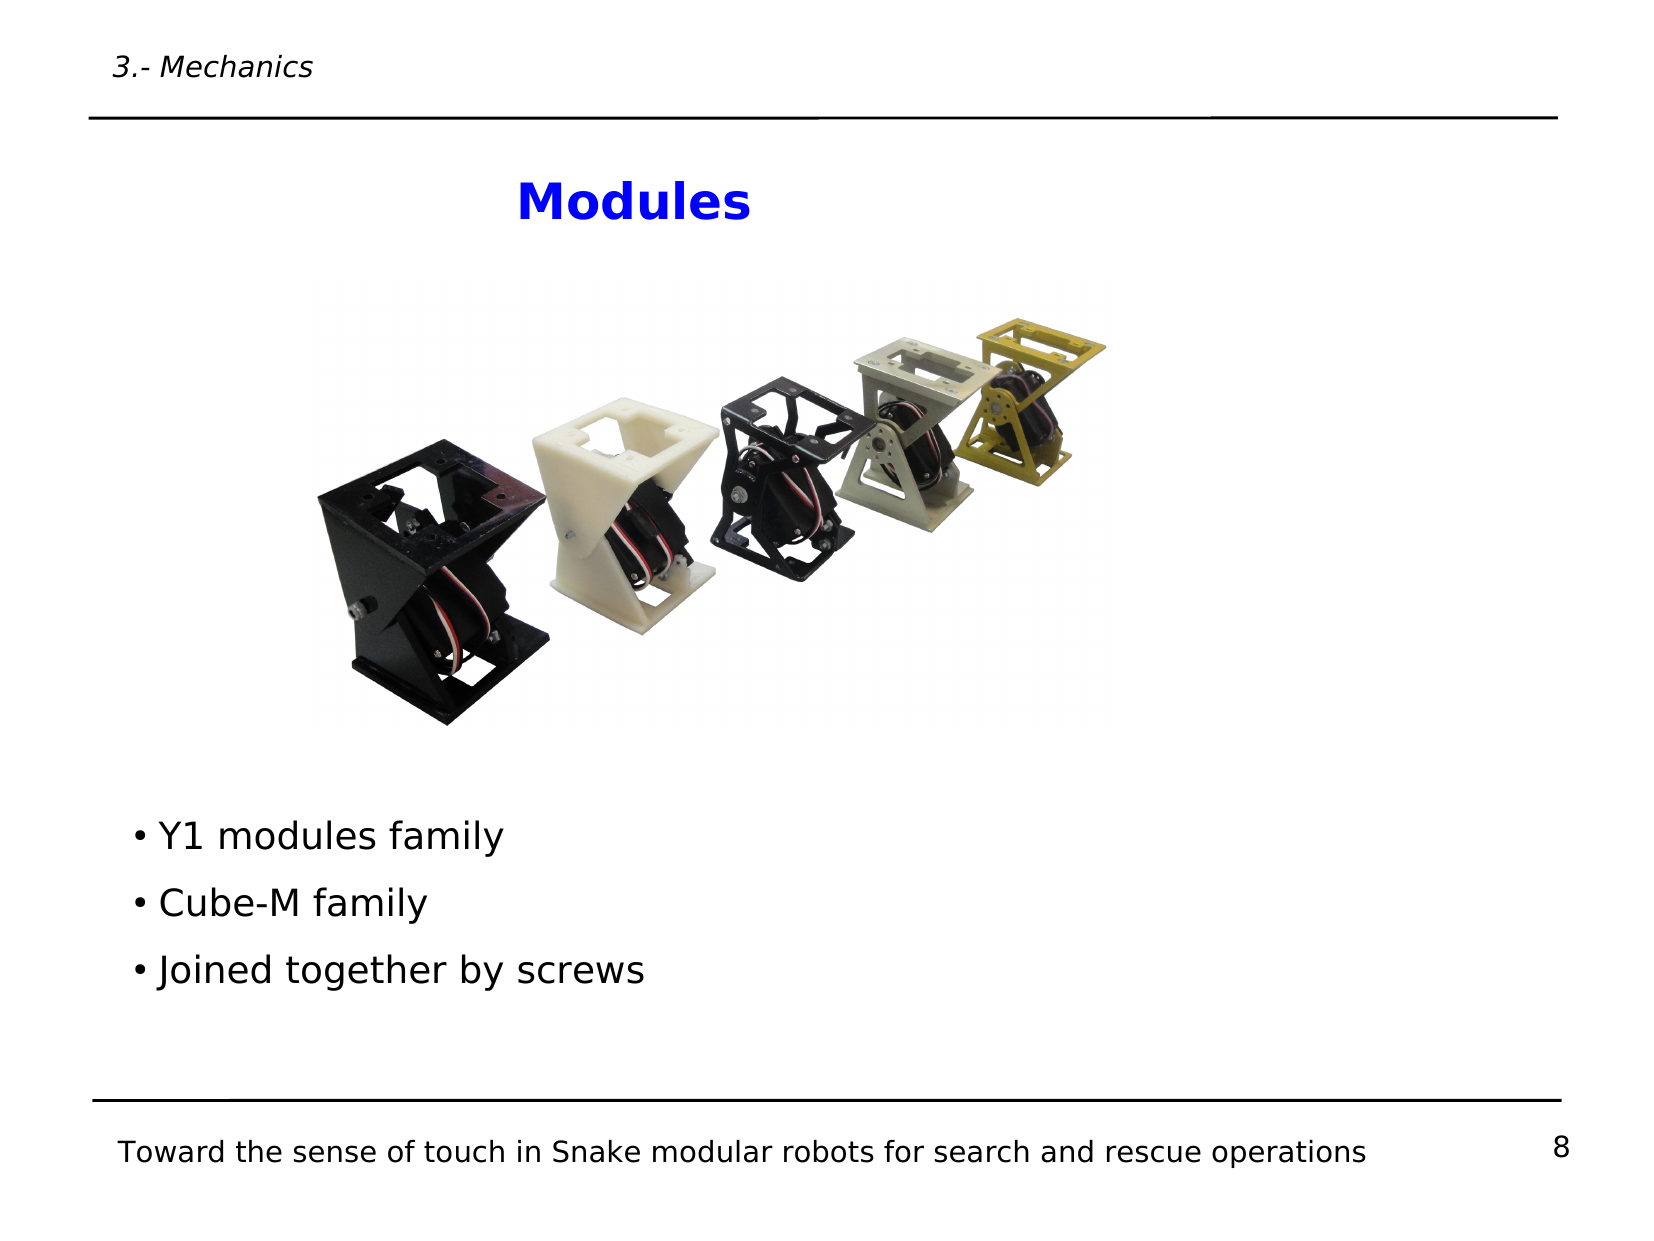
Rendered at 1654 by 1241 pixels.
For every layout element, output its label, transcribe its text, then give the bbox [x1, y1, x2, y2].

text_box Toward the sense of touch in Snake modular robots for search and rescue operations [103, 1127, 1384, 1177]
picture [310, 280, 1119, 731]
text_box 3.- Mechanics [97, 42, 329, 93]
text_box Modules [501, 165, 1104, 239]
text_box Y1 modules family Cube-M family Joined together by screws [118, 807, 686, 1018]
